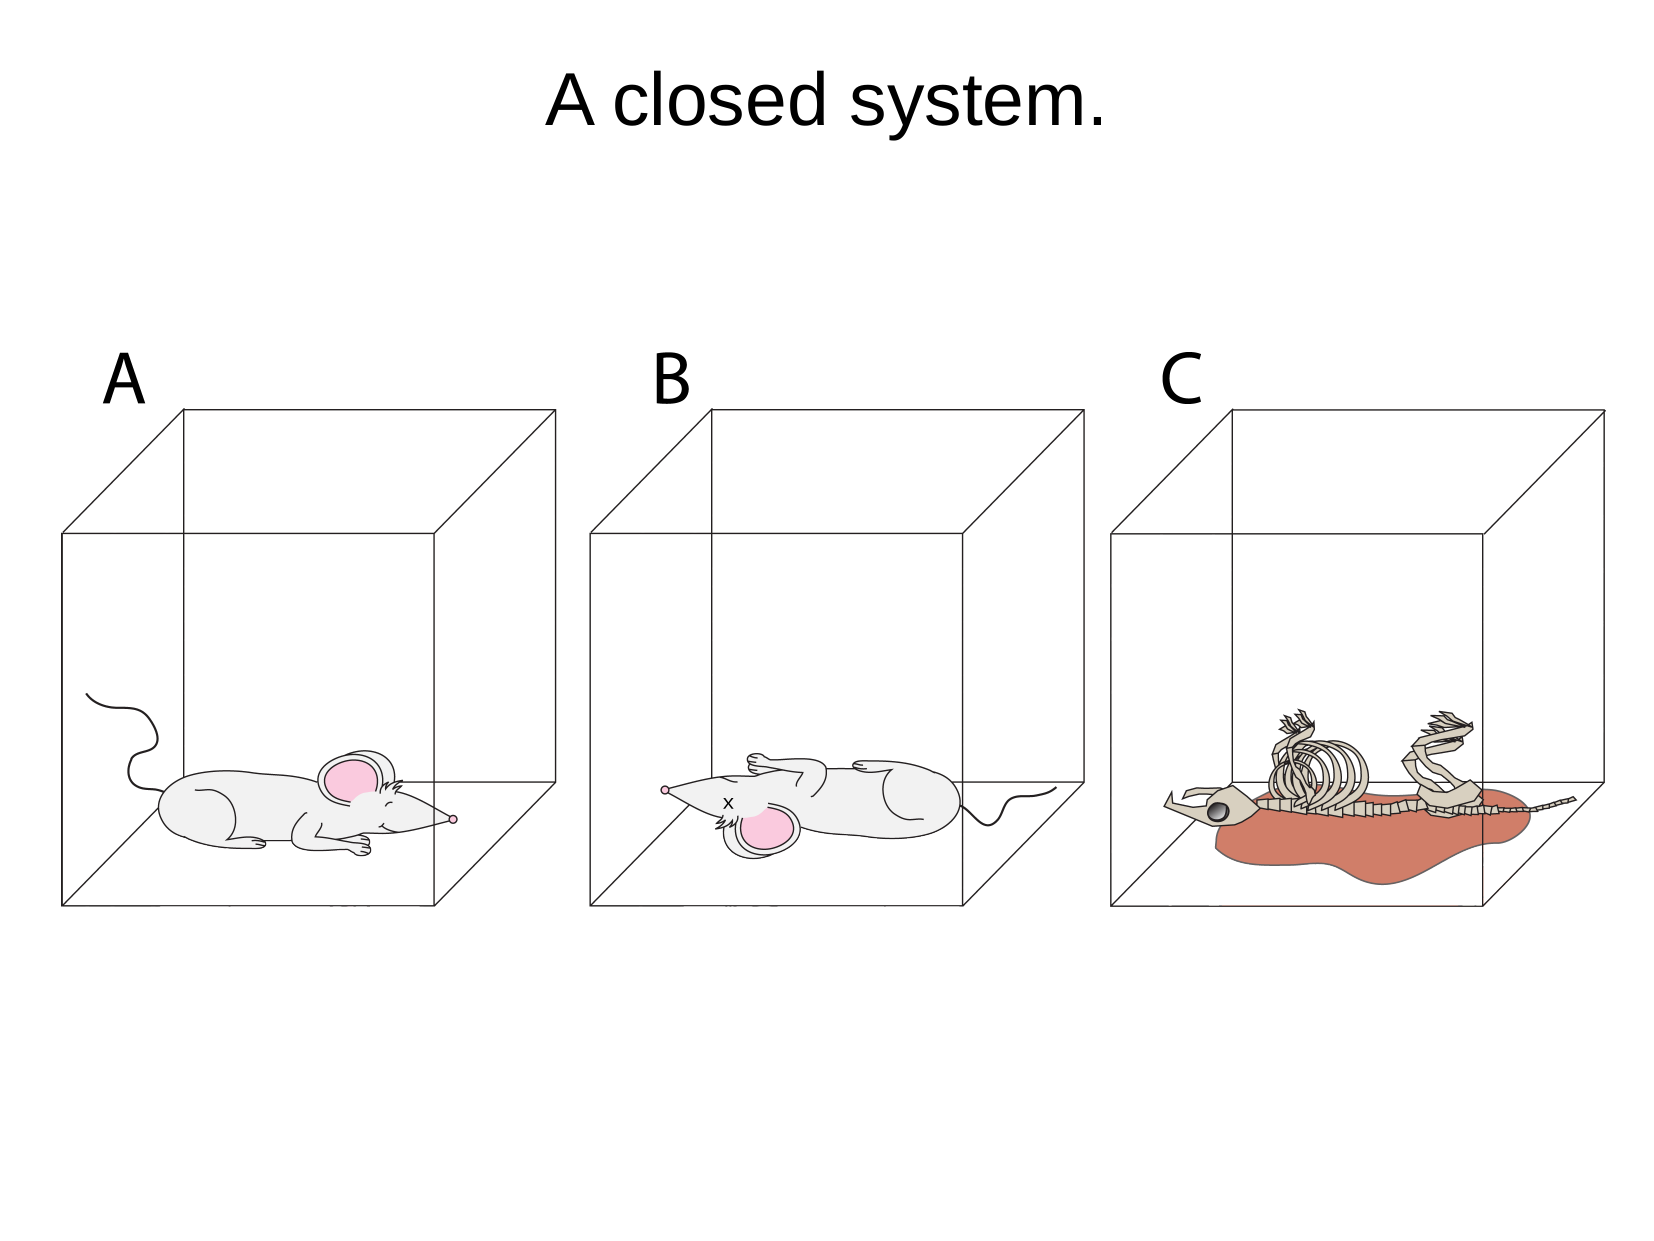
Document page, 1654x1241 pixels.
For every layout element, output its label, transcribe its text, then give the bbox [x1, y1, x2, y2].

title A closed system. [82, 56, 1571, 143]
picture [61, 340, 1606, 907]
